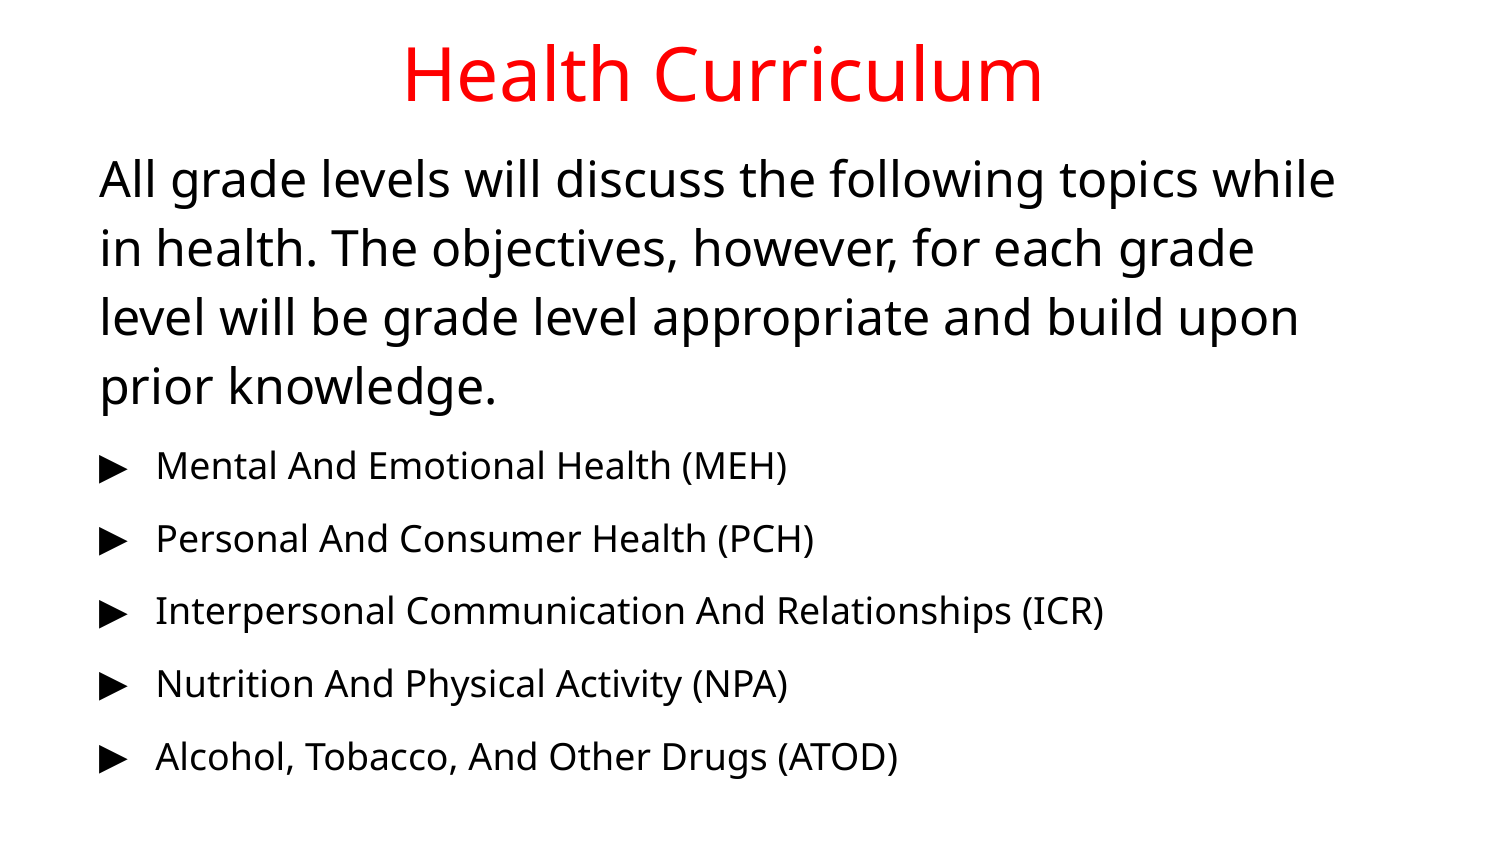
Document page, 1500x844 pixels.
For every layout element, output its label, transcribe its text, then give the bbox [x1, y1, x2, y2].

list All grade levels will discuss the following topics while in health. The objectives, however, for each grade level will be grade level appropriate and build upon prior knowledge. Mental And Emotional Health (MEH) Personal And Consumer Health (PCH) Interpersonal Communication And Relationships (ICR) Nutrition And Physical Activity (NPA) Alcohol, Tobacco, And Other Drugs (ATOD) [84, 131, 1364, 806]
title Health Curriculum [84, 18, 1364, 131]
